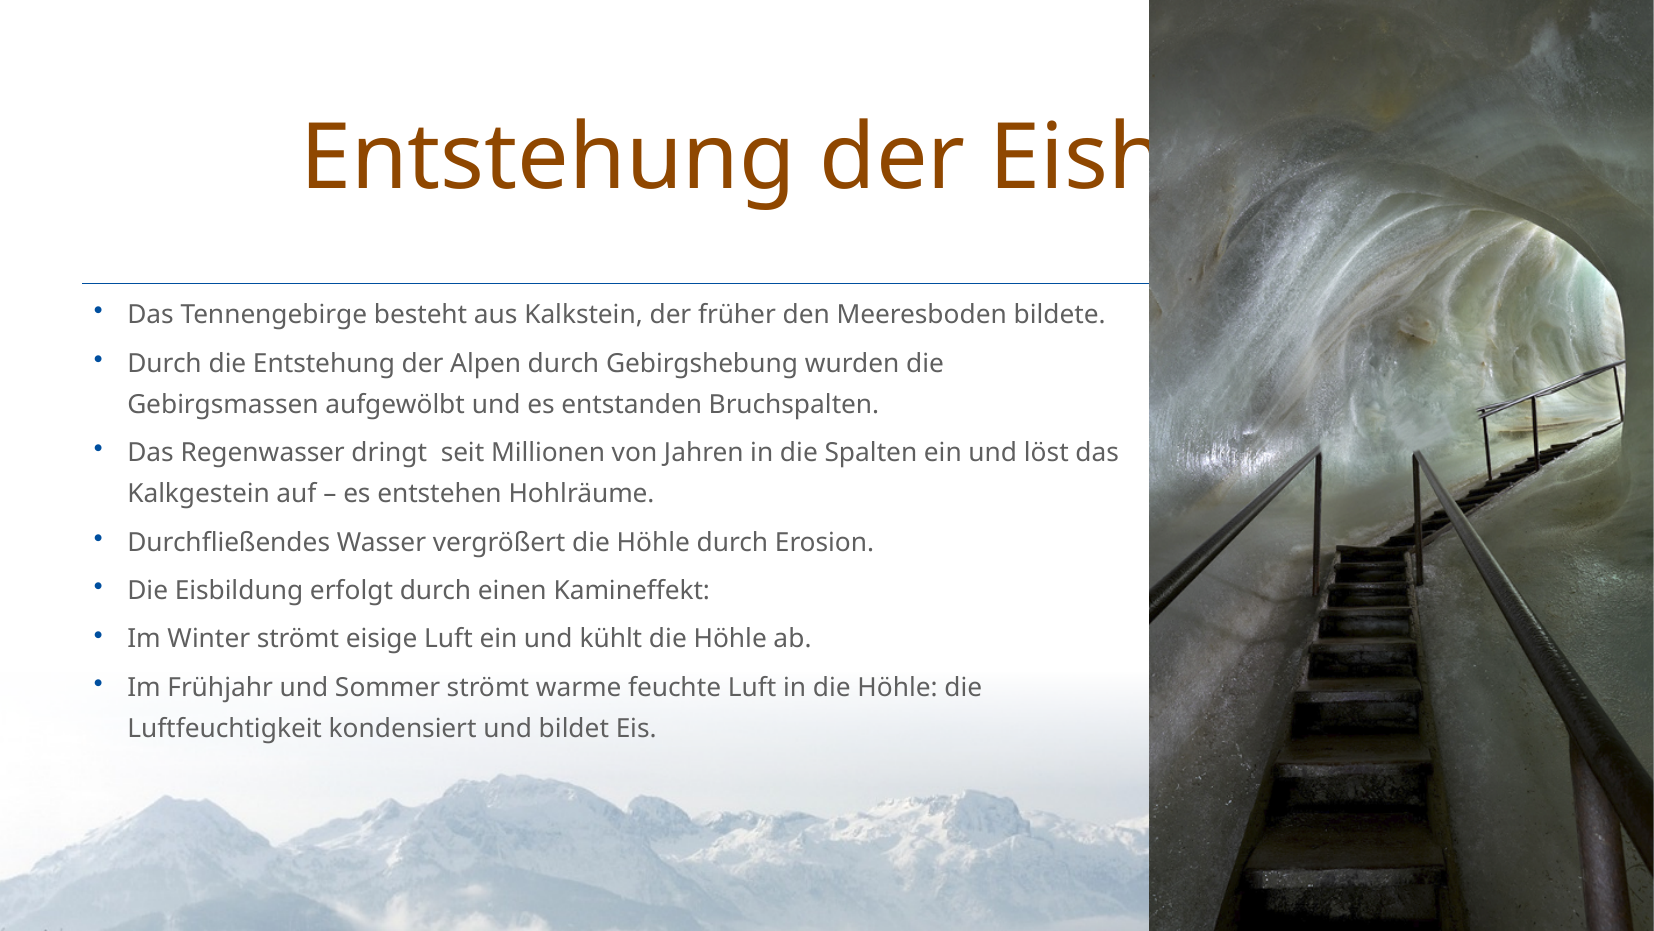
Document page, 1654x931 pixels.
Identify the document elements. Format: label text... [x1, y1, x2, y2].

title Entstehung der Eishöhle [82, 49, 1149, 257]
list Das Tennengebirge besteht aus Kalkstein, der früher den Meeresboden bildete. Durch die Entstehung der Alpen durch Gebirgshebung wurden die Gebirgsmassen aufgewölbt und es entstanden Bruchspalten. Das Regenwasser dringt seit Millionen von Jahren in die Spalten ein und löst das Kalkgestein auf – es entstehen Hohlräume. Durchfließendes Wasser vergrößert die Höhle durch Erosion. Die Eisbildung erfolgt durch einen Kamineffekt: Im Winter strömt eisige Luft ein und kühlt die Höhle ab. Im Frühjahr und Sommer strömt warme feuchte Luft in die Höhle: die Luftfeuchtigkeit kondensiert und bildet Eis. [82, 290, 1123, 792]
picture [1149, 0, 1654, 931]
